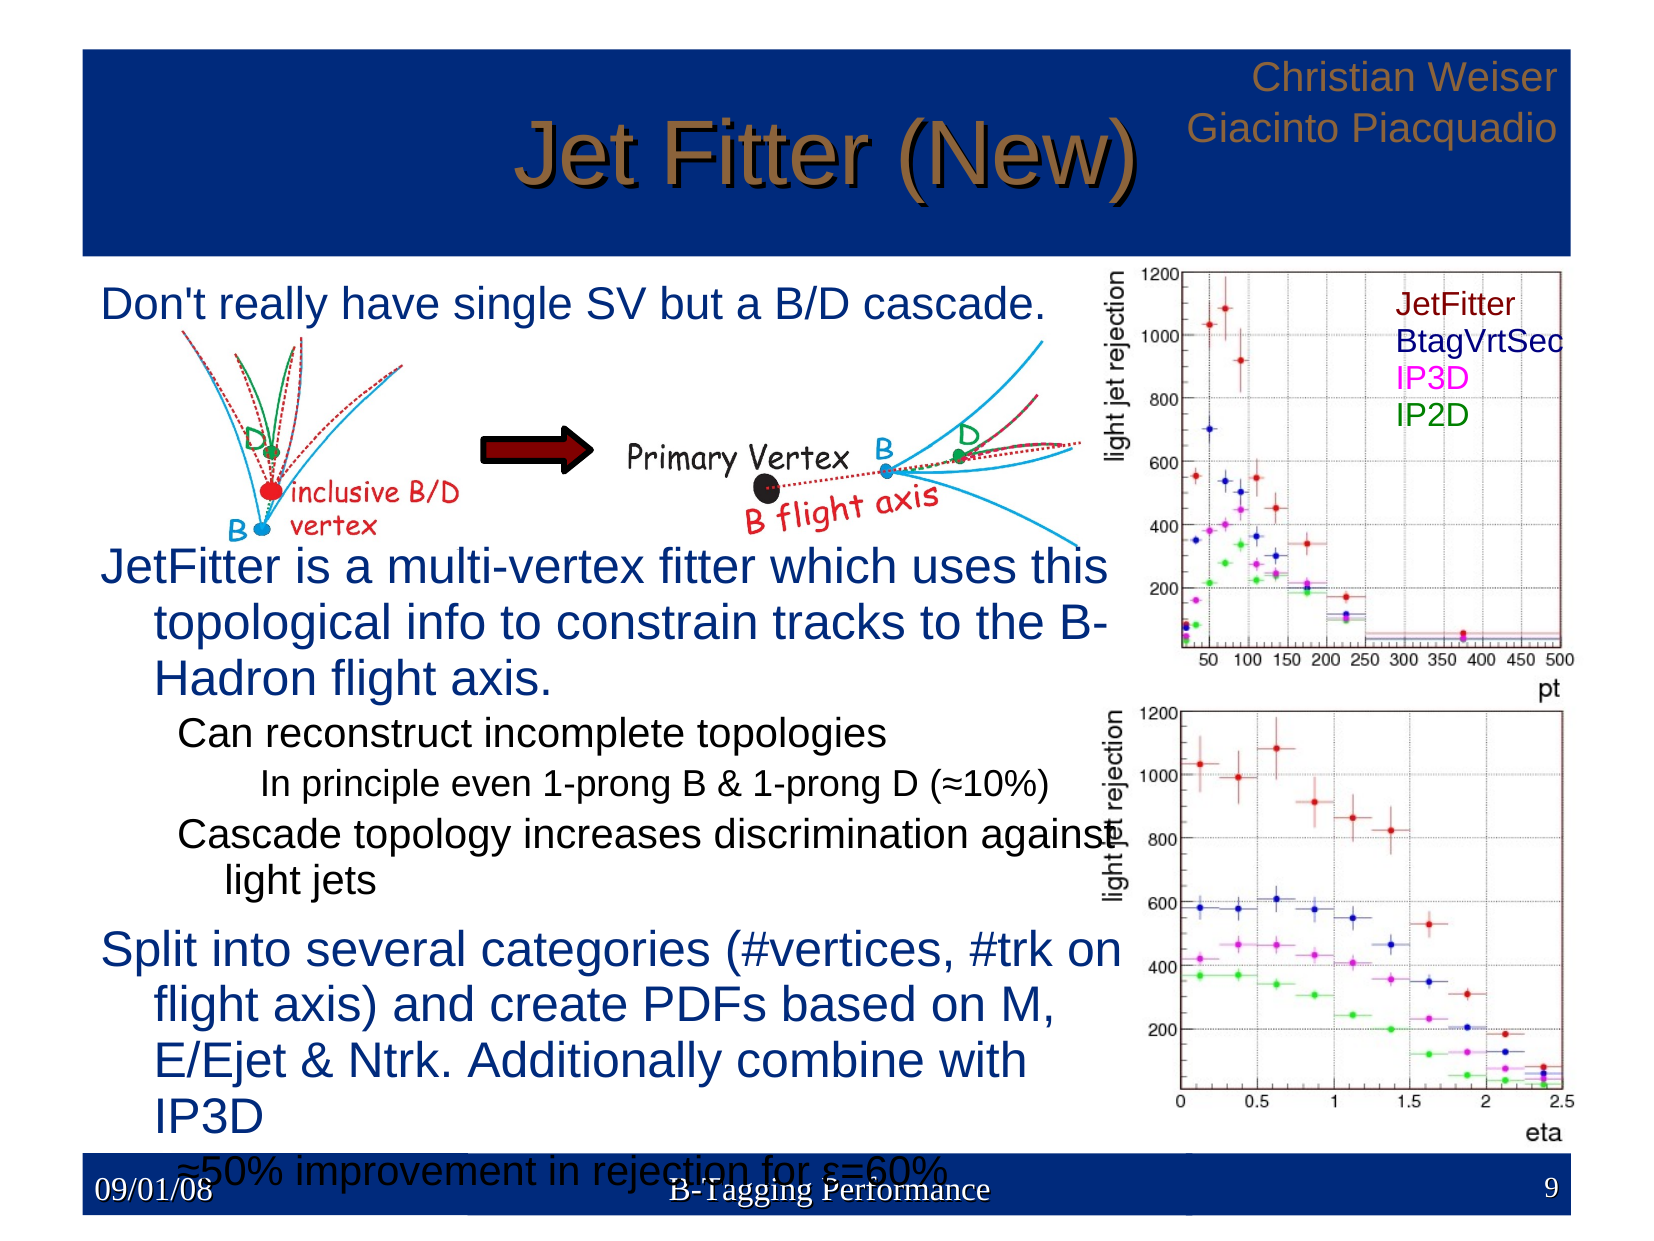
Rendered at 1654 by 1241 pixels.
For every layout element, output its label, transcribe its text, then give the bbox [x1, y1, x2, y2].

text_box [483, 428, 591, 472]
title Jet Fitter (New) [82, 49, 1571, 257]
list Christian Weiser Giacinto Piacquadio [1155, 53, 1558, 213]
picture [613, 343, 1085, 538]
picture [233, 533, 242, 538]
list JetFitter is a multi-vertex fitter which uses this topological info to constrain tracks to the B-Hadron flight axis. Can reconstruct incomplete topologies In principle even 1-prong B & 1-prong D (≈10%) Cascade topology increases discrimination against light jets Split into several categories (#vertices, #trk on flight axis) and create PDFs based on M, E/Ejet & Ntrk. Additionally combine with IP3D ≈50% improvement in rejection for ε=60% [82, 538, 1140, 1139]
picture [171, 343, 463, 538]
picture [1092, 248, 1588, 1148]
picture [233, 522, 241, 530]
text_box JetFitter BtagVrtSec IP3D IP2D [1380, 278, 1585, 442]
list Don't really have single SV but a B/D cascade. [82, 278, 1100, 343]
